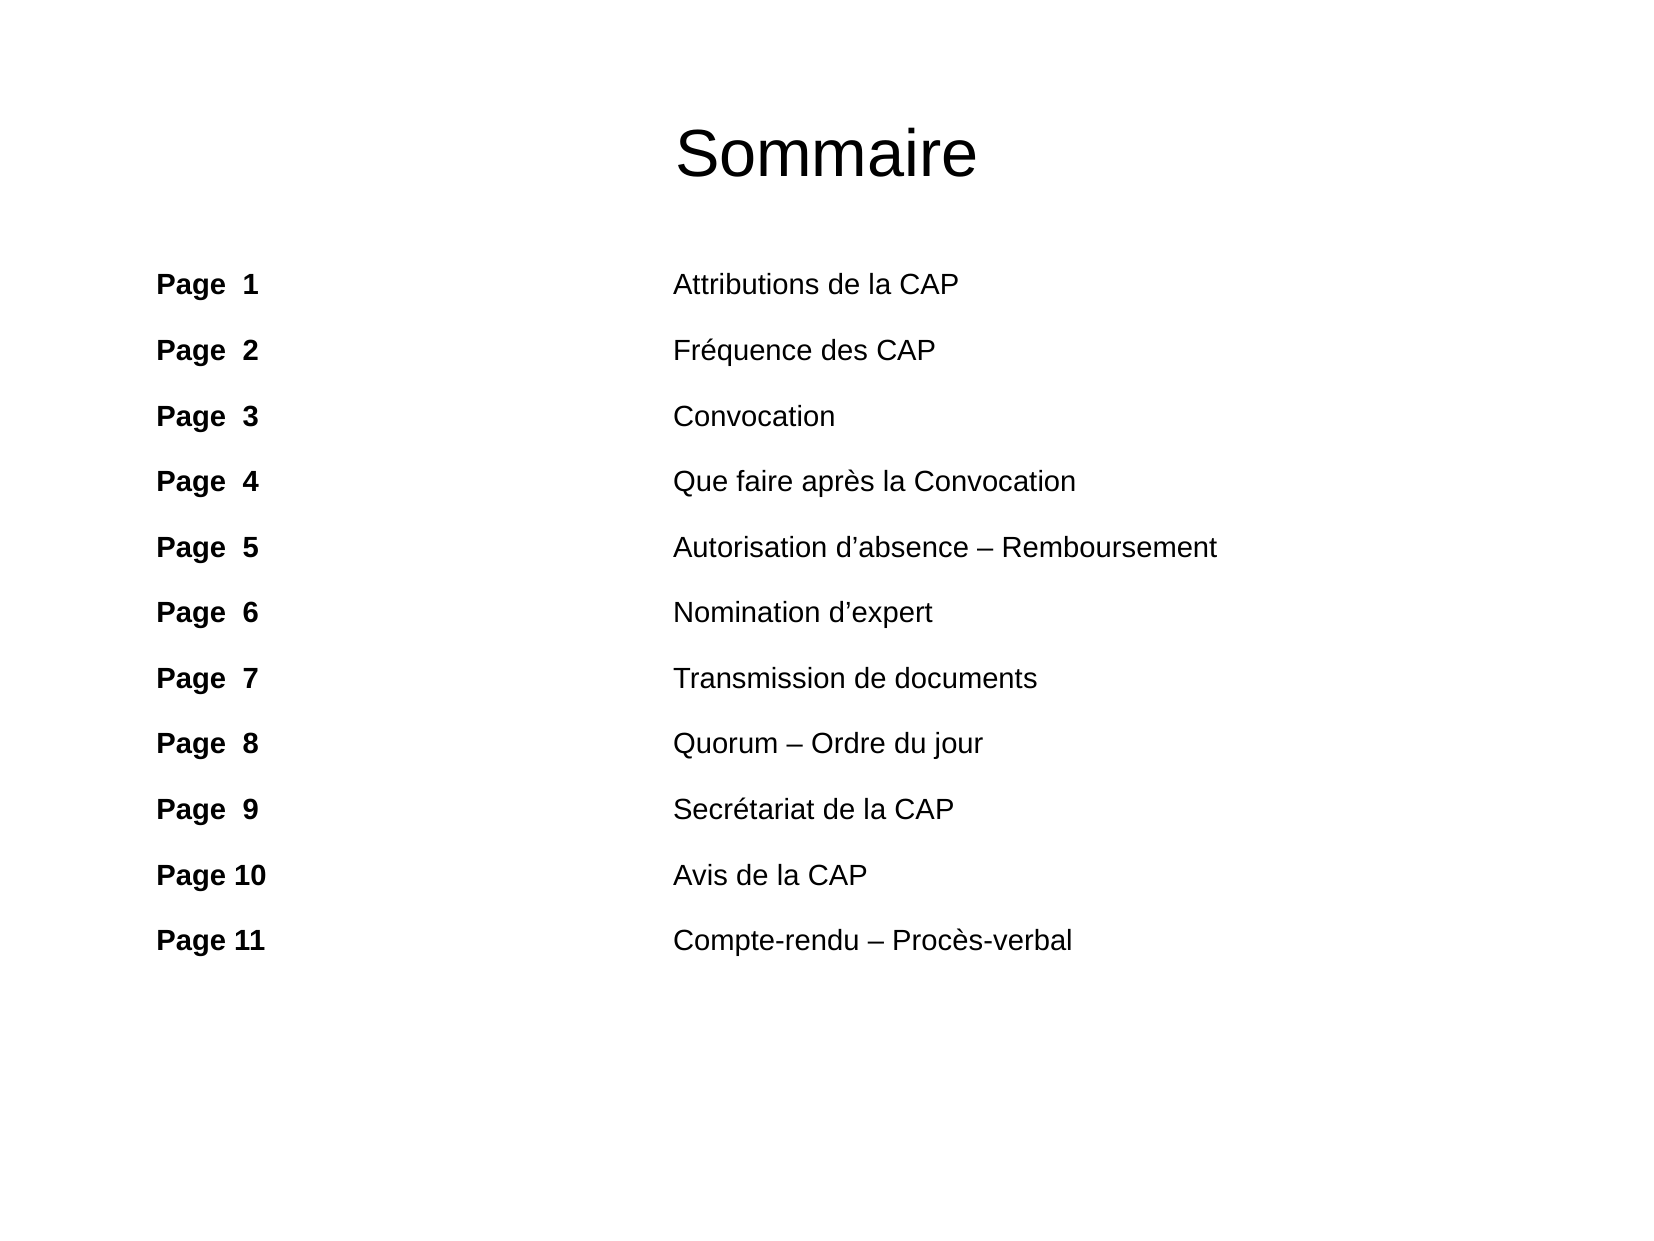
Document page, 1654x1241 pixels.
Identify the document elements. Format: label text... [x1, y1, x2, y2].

subtitle Page 1 Attributions de la CAP Page 2 Fréquence des CAP Page 3 Convocation Page 4 Que faire après la Convocation Page 5 Autorisation d’absence – Remboursement Page 6 Nomination d’expert Page 7 Transmission de documents Page 8 Quorum – Ordre du jour Page 9 Secrétariat de la CAP Page 10 Avis de la CAP Page 11 Compte-rendu – Procès-verbal [82, 197, 1571, 1103]
title Sommaire [82, 49, 1571, 197]
